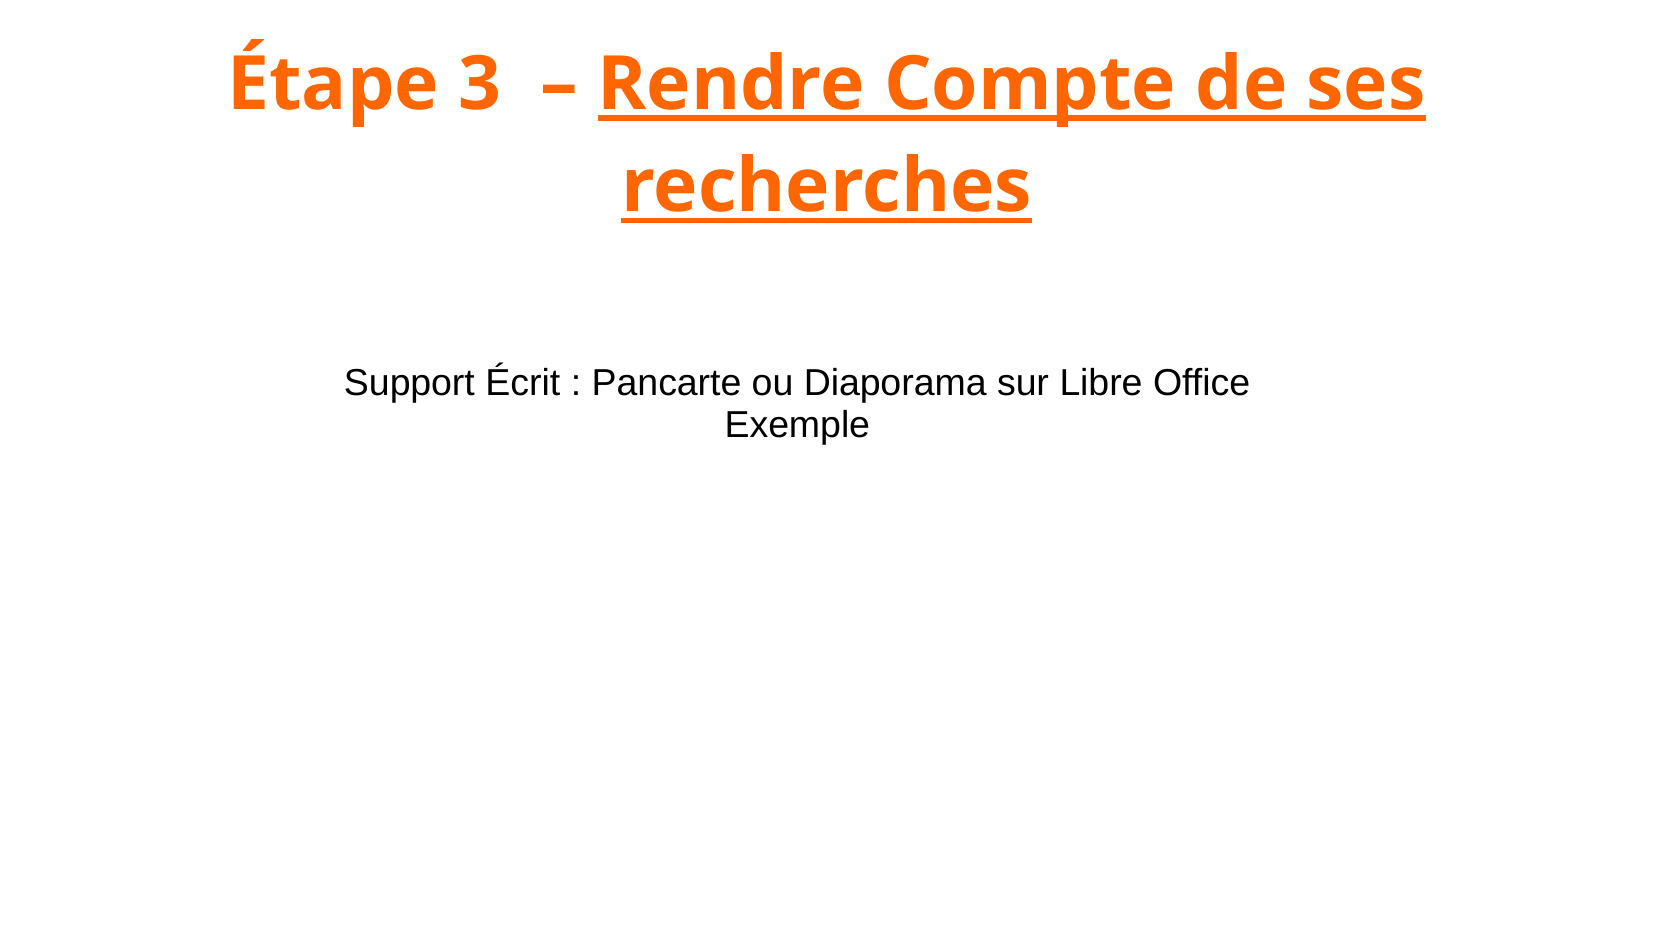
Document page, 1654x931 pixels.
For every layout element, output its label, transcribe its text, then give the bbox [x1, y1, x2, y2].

text_box Support Écrit : Pancarte ou Diaporama sur Libre Office Exemple [324, 354, 1270, 496]
list [82, 132, 1571, 895]
title Étape 3 – Rendre Compte de ses recherches [82, 27, 1571, 132]
